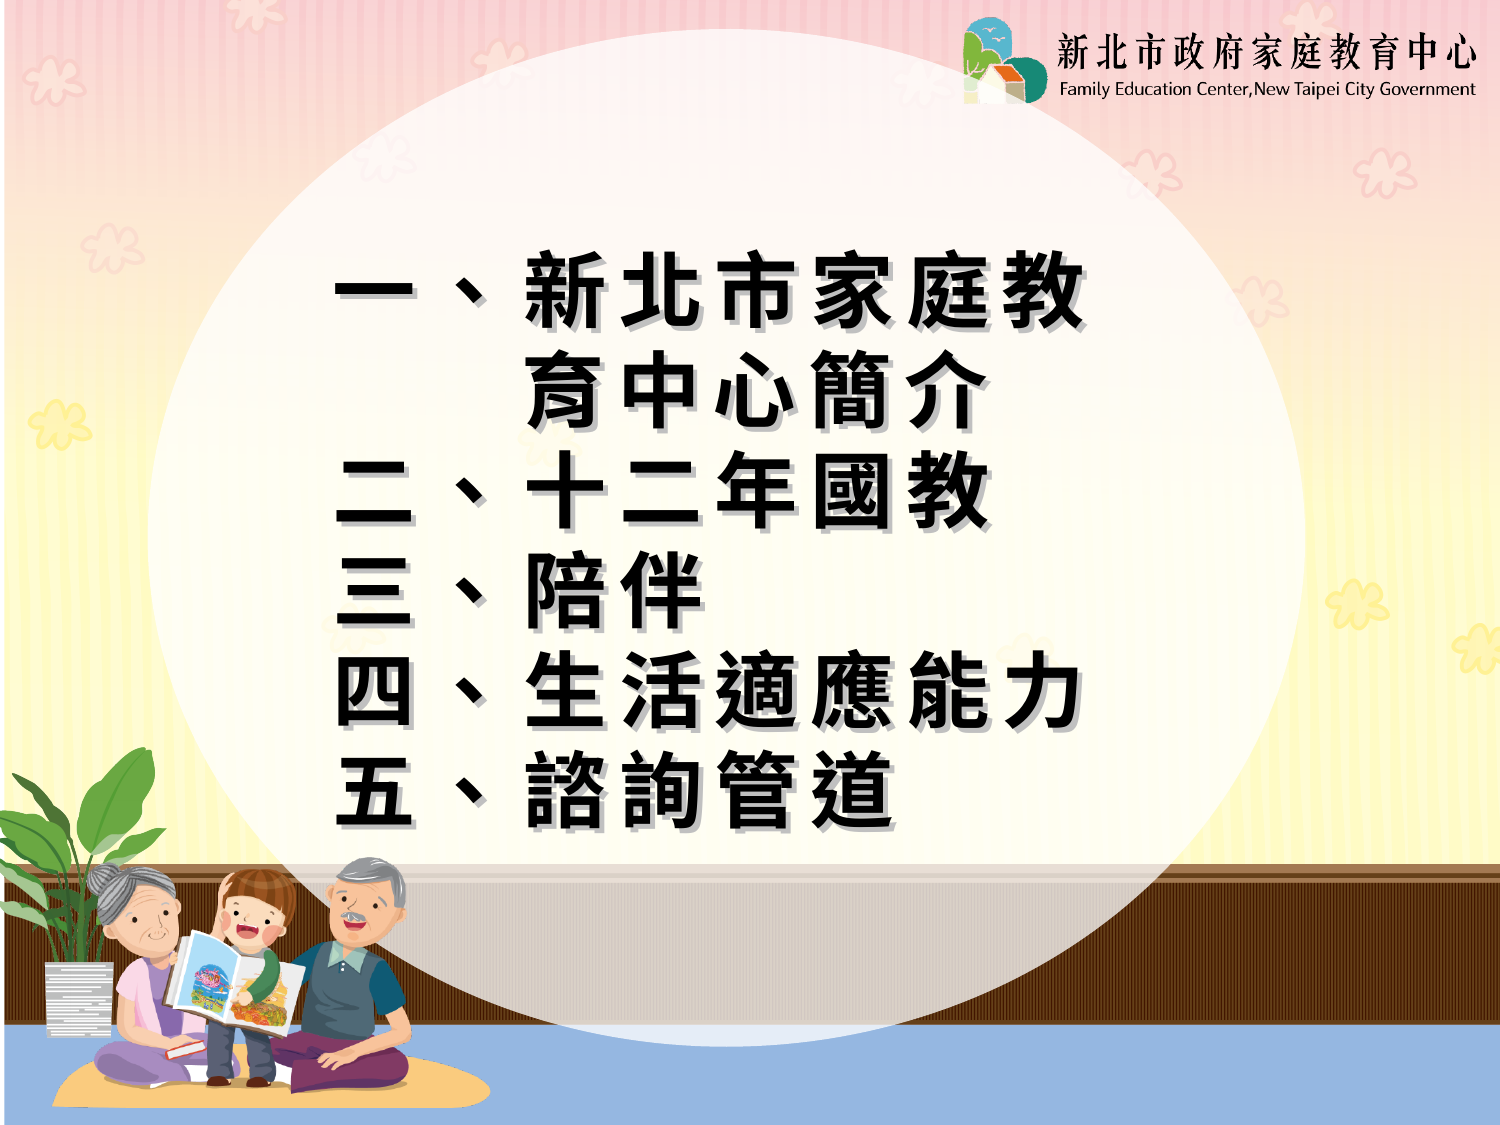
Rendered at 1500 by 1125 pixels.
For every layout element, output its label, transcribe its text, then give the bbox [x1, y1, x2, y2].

text_box 一、新北市家庭教 育中心簡介 二、十二年國教 三、陪伴 四、生活適應能力 五、諮詢管道 [147, 28, 1306, 1047]
picture [0, 739, 498, 1108]
